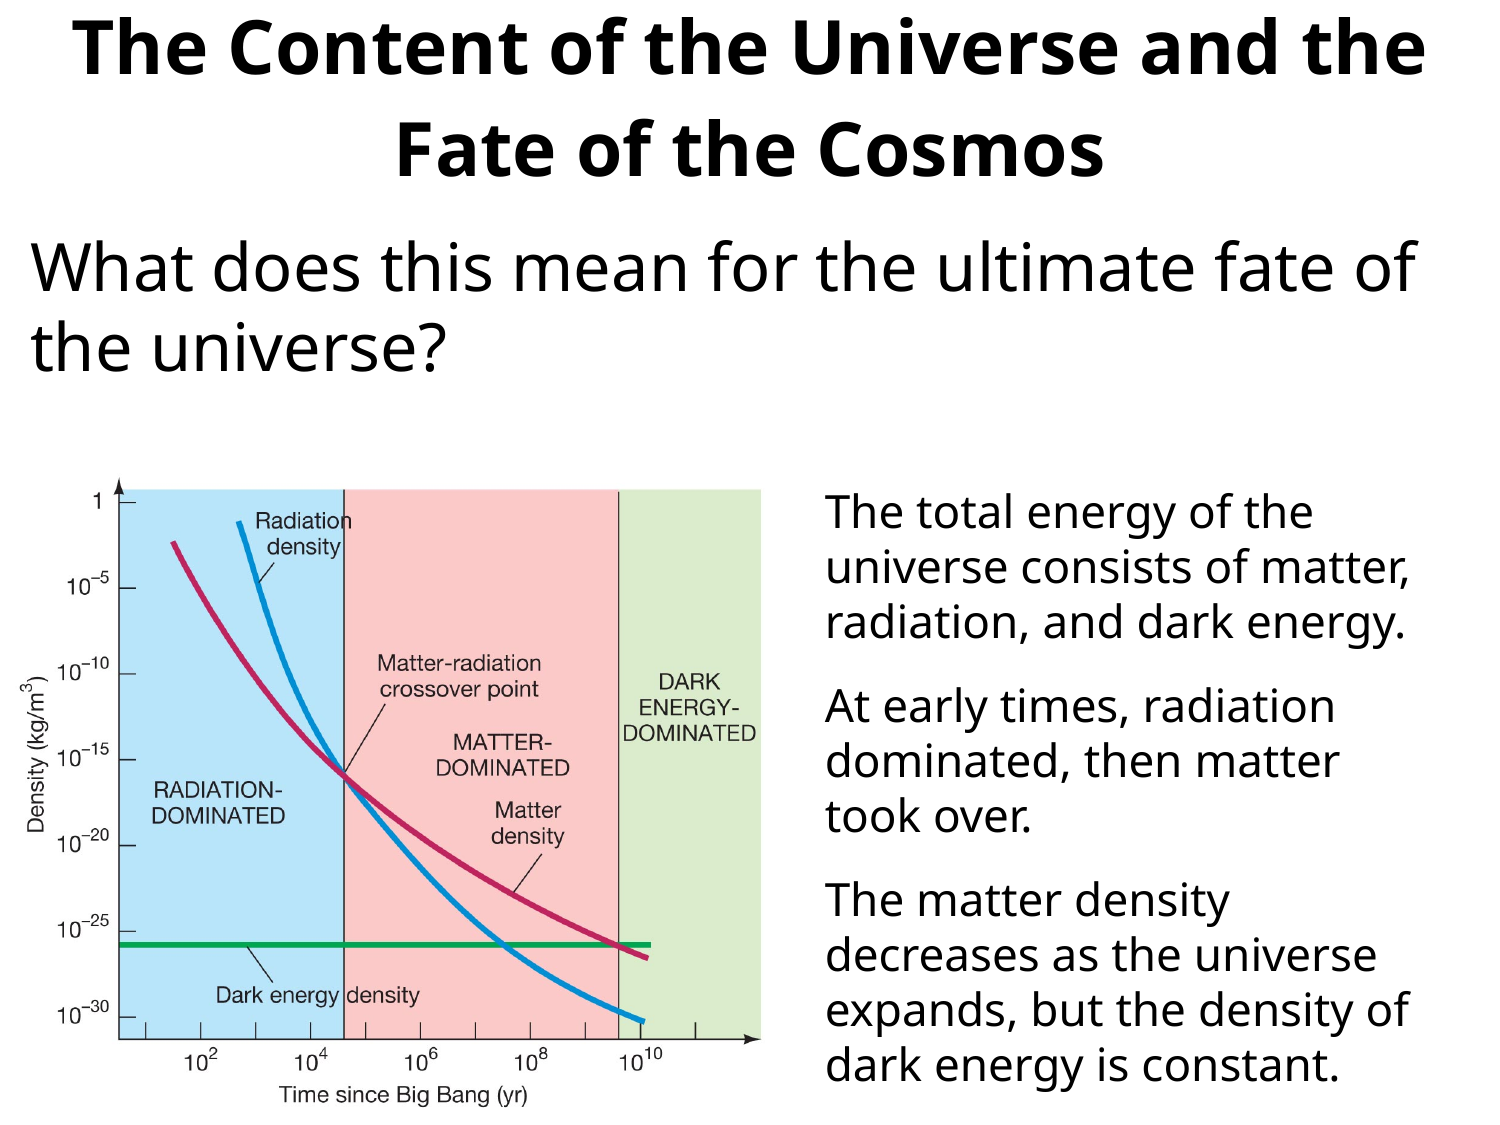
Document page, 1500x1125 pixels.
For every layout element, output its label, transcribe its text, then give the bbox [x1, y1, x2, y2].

list What does this mean for the ultimate fate of the universe? [30, 224, 1456, 877]
title The Content of the Universe and the Fate of the Cosmos [30, 8, 1471, 184]
picture [15, 473, 765, 1110]
text_box The total energy of the universe consists of matter, radiation, and dark energy. At early times, radiation dominated, then matter took over. The matter density decreases as the universe expands, but the density of dark energy is constant. [810, 877, 1456, 1099]
